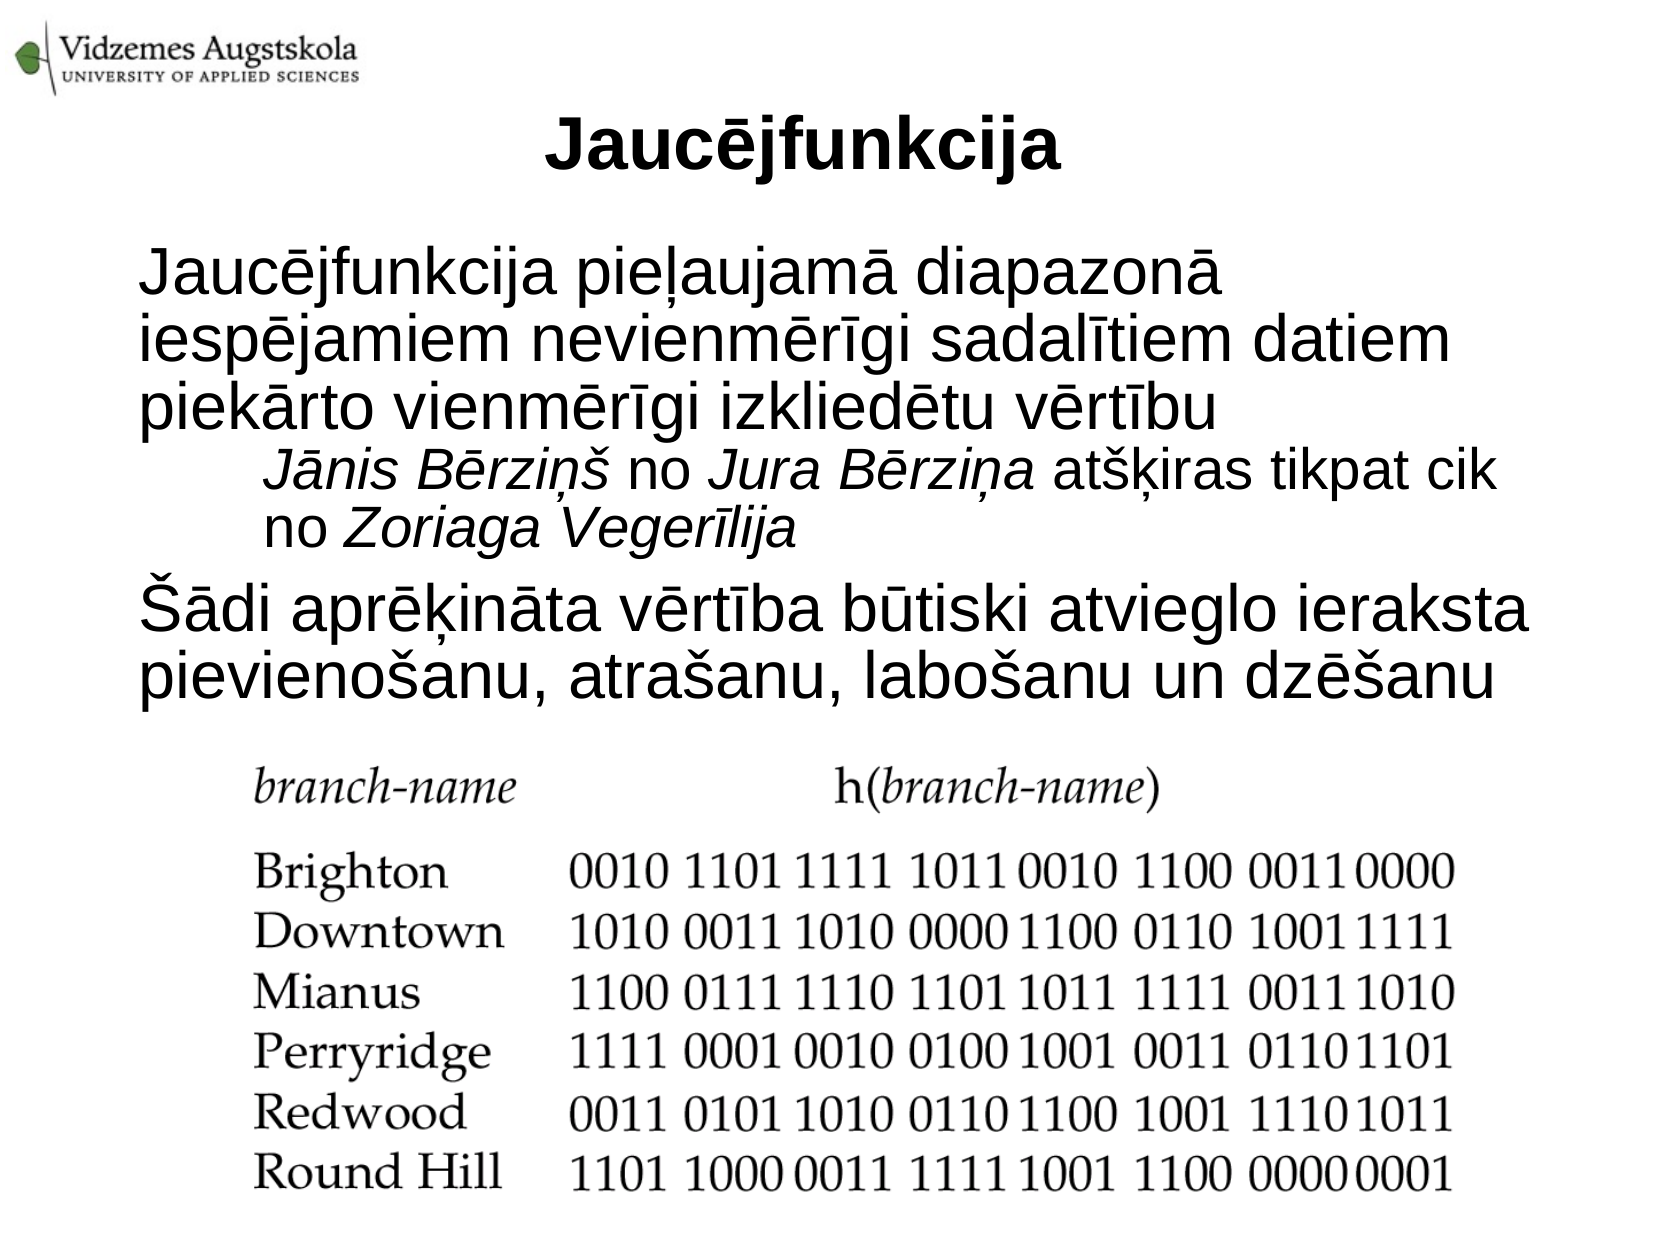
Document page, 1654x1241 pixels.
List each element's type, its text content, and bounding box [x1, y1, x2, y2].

title Jaucējfunkcija [94, 103, 1512, 188]
picture [5, 2, 368, 113]
list Jaucējfunkcija pieļaujamā diapazonā iespējamiem nevienmērīgi sadalītiem datiem piekārto vienmērīgi izkliedētu vērtību Jānis Bērziņš no Jura Bērziņa atšķiras tikpat cik no Zoriaga Vegerīlija Šādi aprēķināta vērtība būtiski atvieglo ieraksta pievienošanu, atrašanu, labošanu un dzēšanu [82, 236, 1569, 1107]
picture [240, 738, 1471, 1214]
